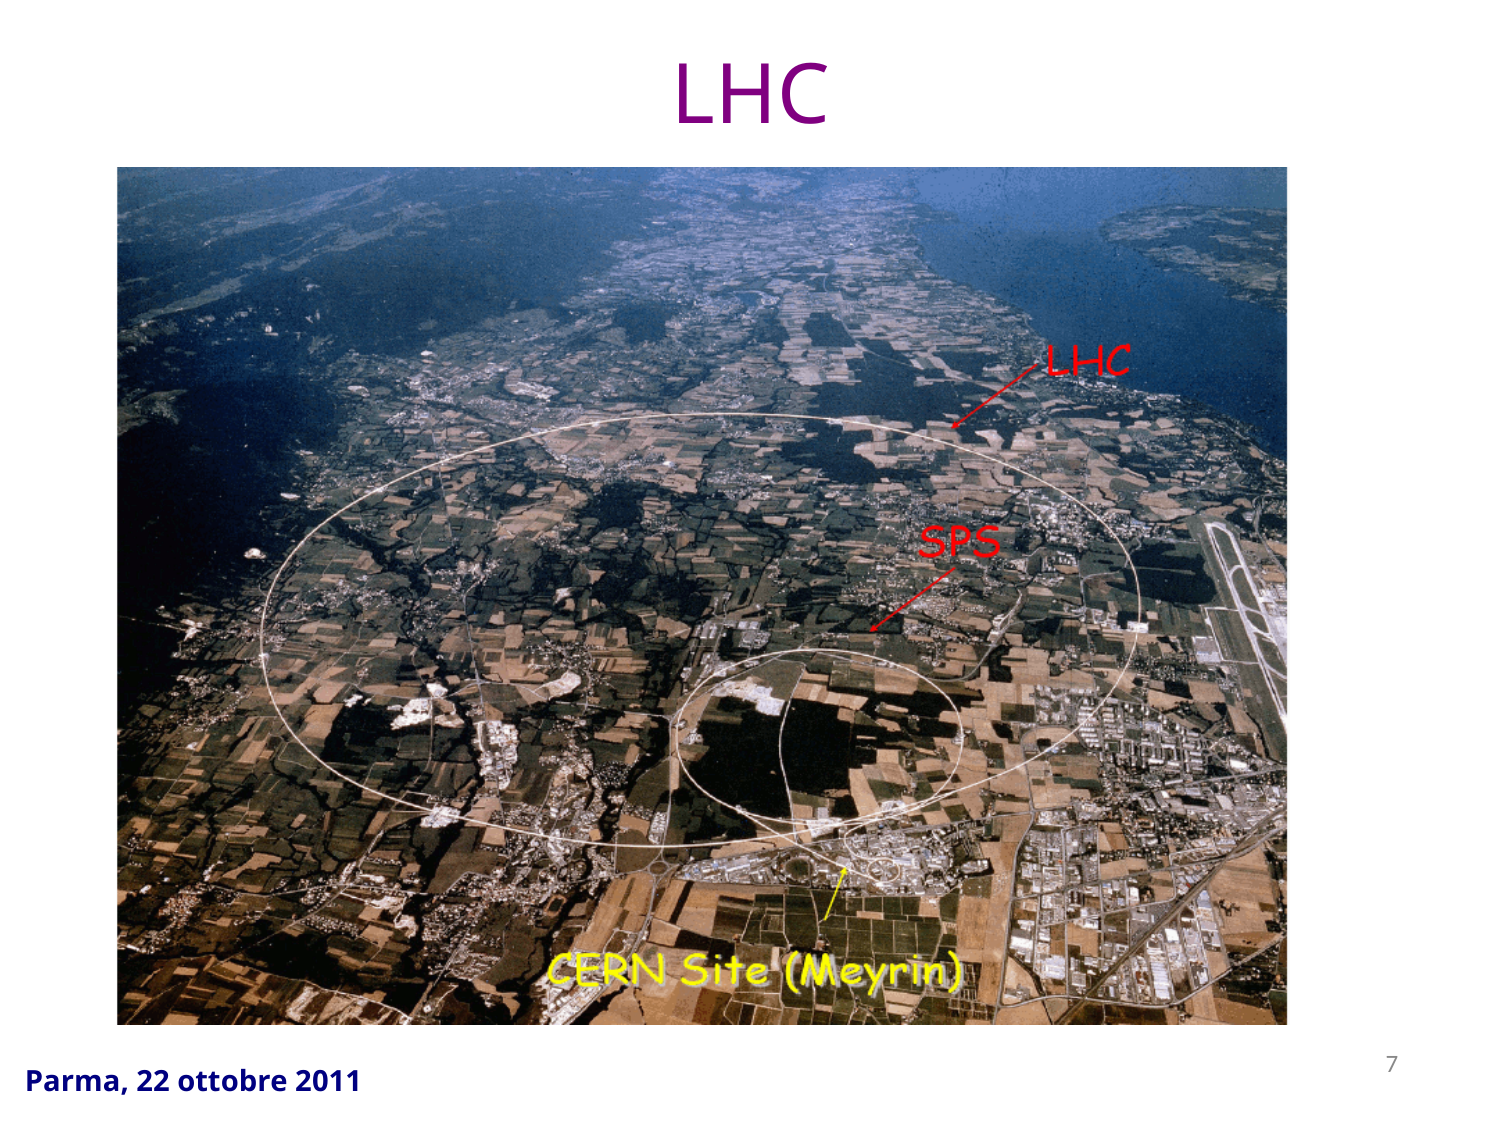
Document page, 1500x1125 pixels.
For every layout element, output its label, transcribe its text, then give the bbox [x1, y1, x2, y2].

picture [116, 167, 1290, 1025]
text_box LHC [76, 5, 1426, 141]
